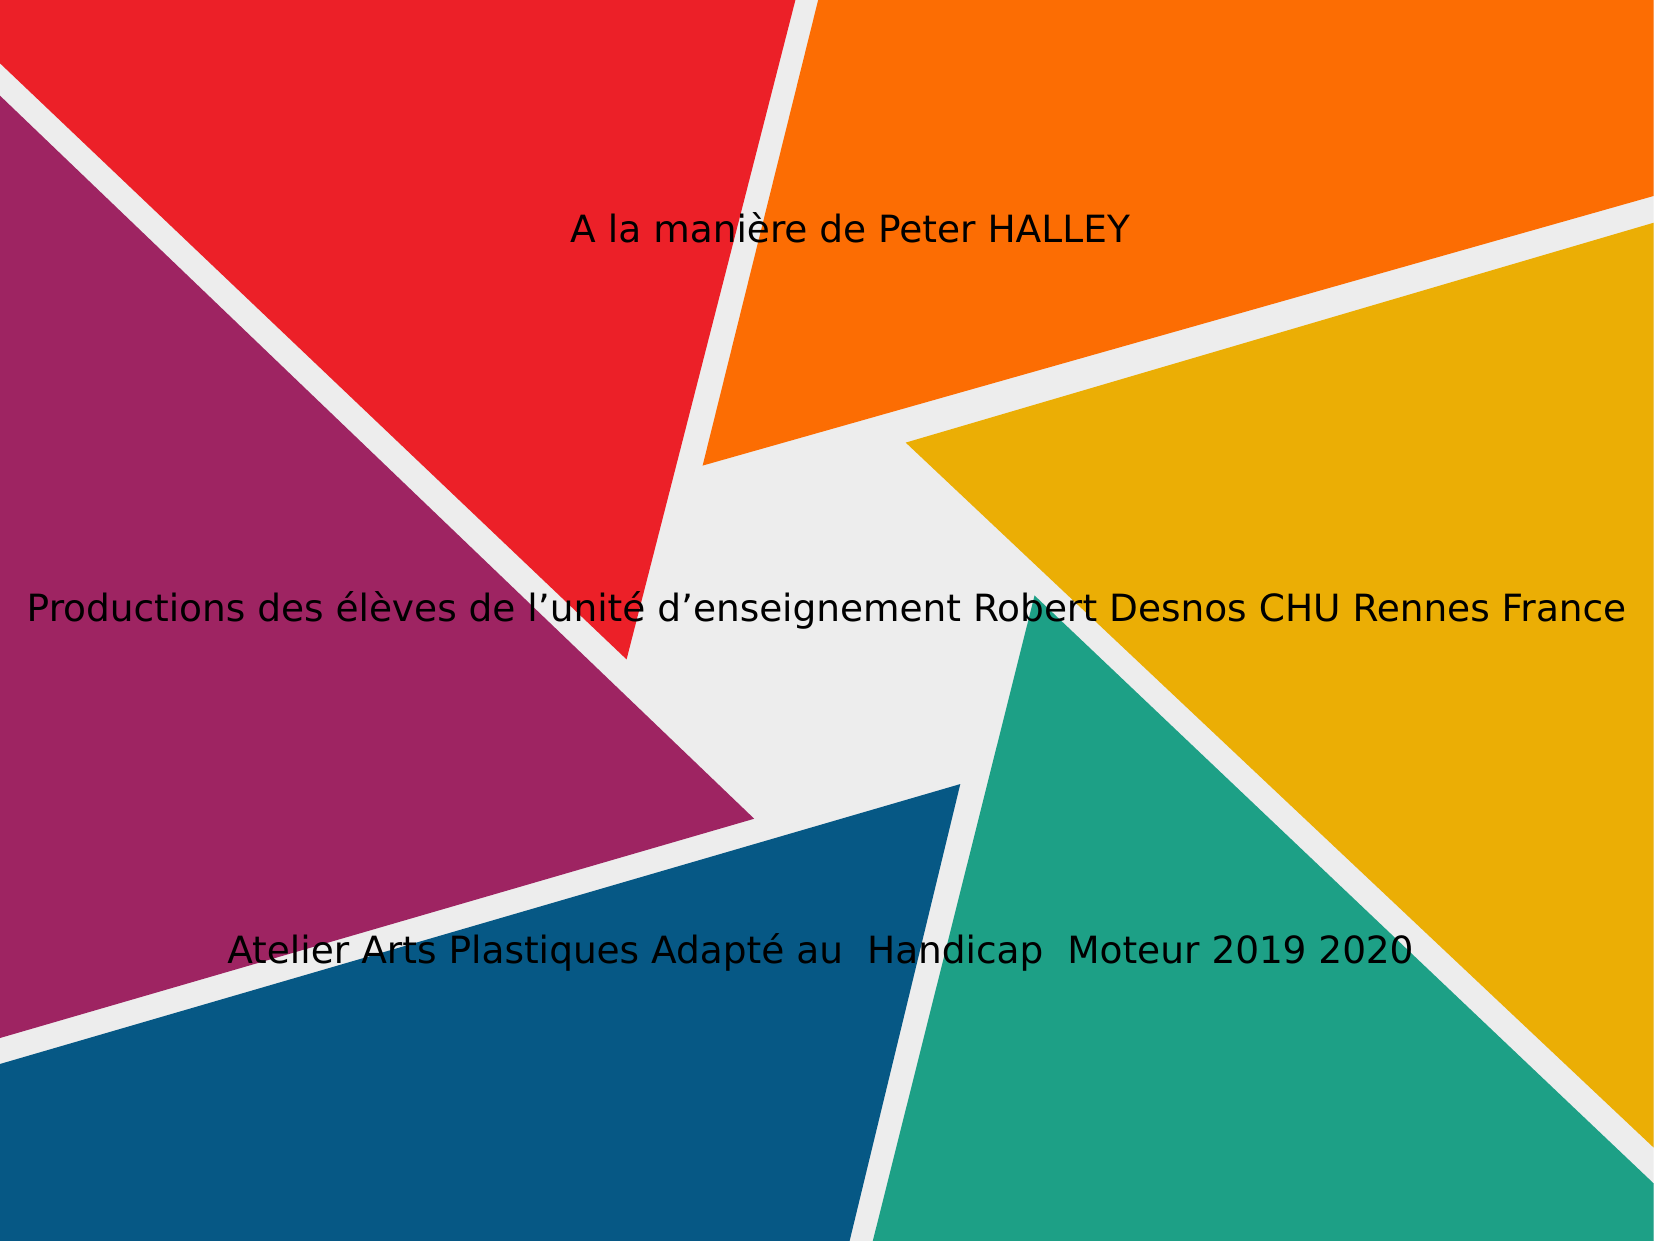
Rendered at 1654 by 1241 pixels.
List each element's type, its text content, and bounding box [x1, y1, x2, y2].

text_box Atelier Arts Plastiques Adapté au Handicap Moteur 2019 2020 [212, 921, 1430, 981]
text_box A la manière de Peter HALLEY [555, 200, 1146, 260]
text_box Productions des élèves de l’unité d’enseignement Robert Desnos CHU Rennes France [11, 579, 1643, 638]
